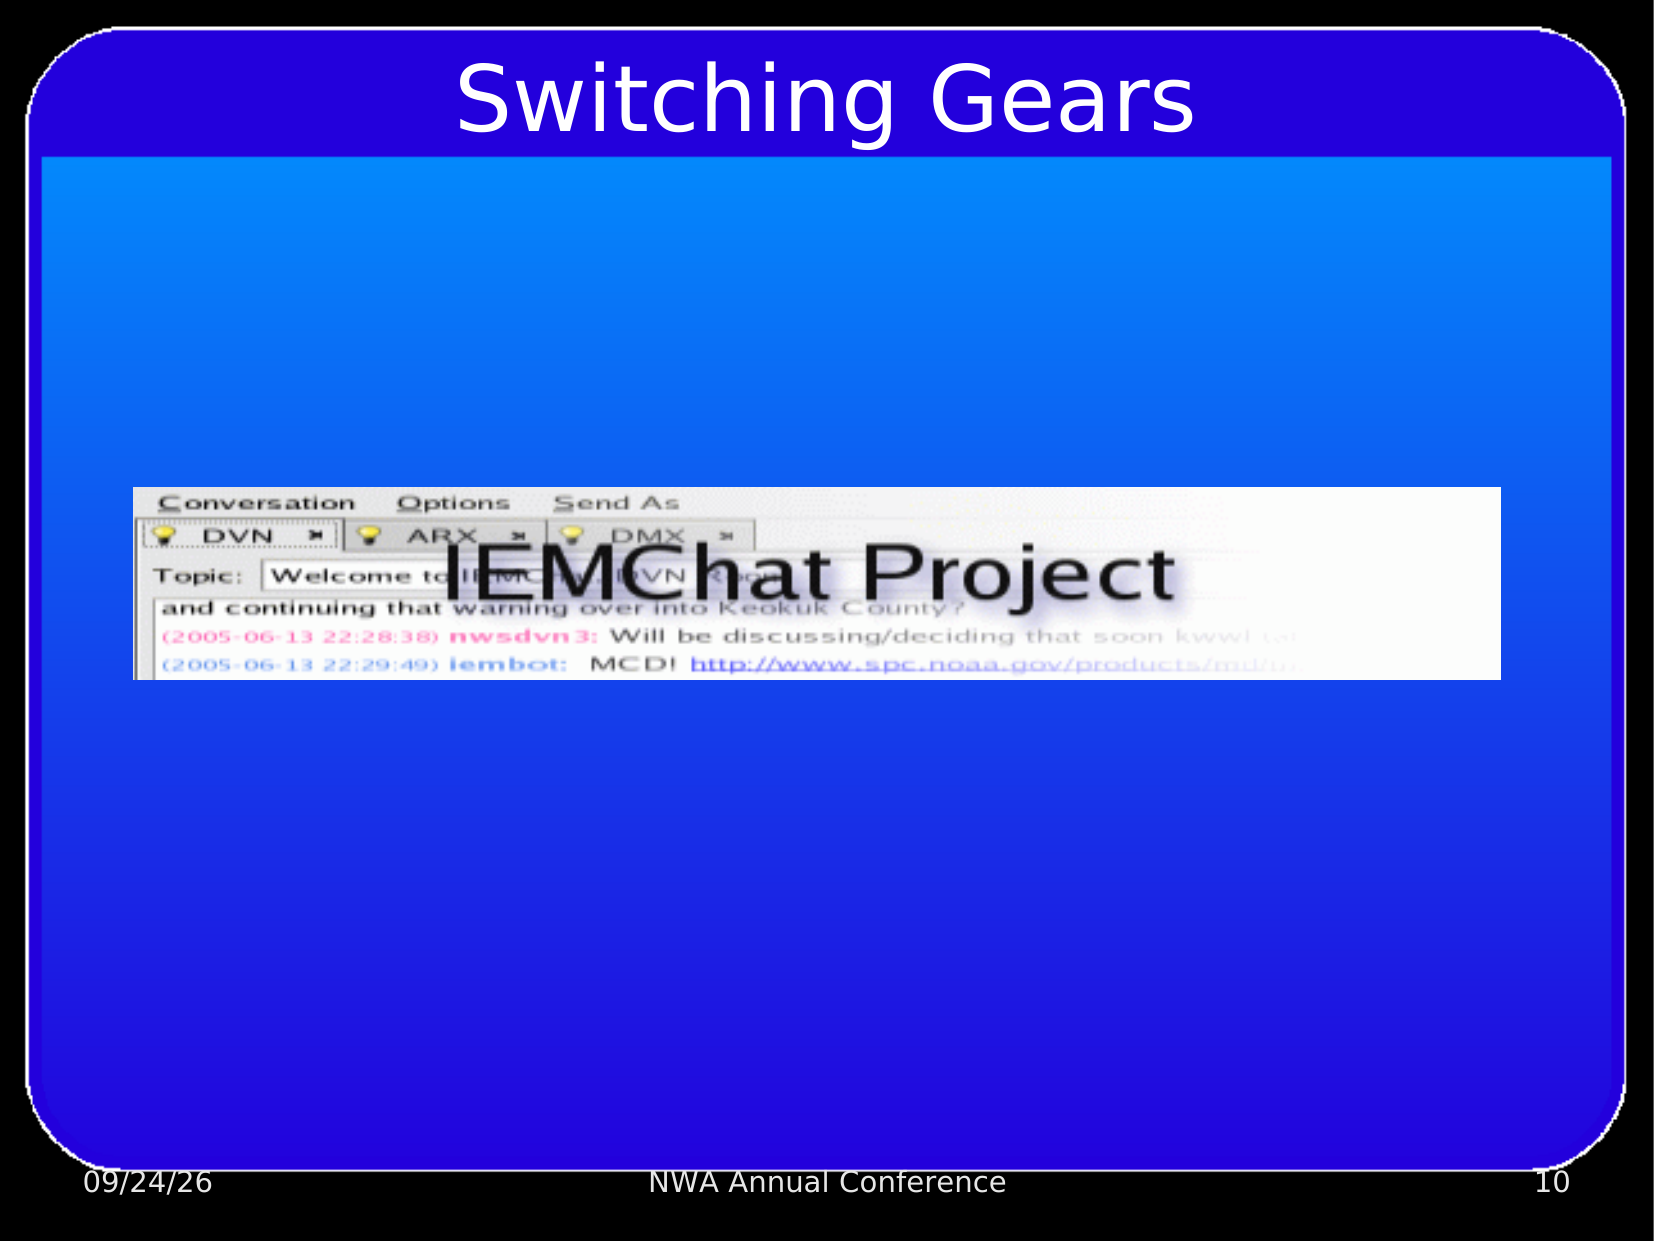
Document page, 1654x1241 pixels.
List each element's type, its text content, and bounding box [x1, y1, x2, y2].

title Switching Gears [82, 46, 1571, 154]
picture [0, 0, 1654, 1241]
